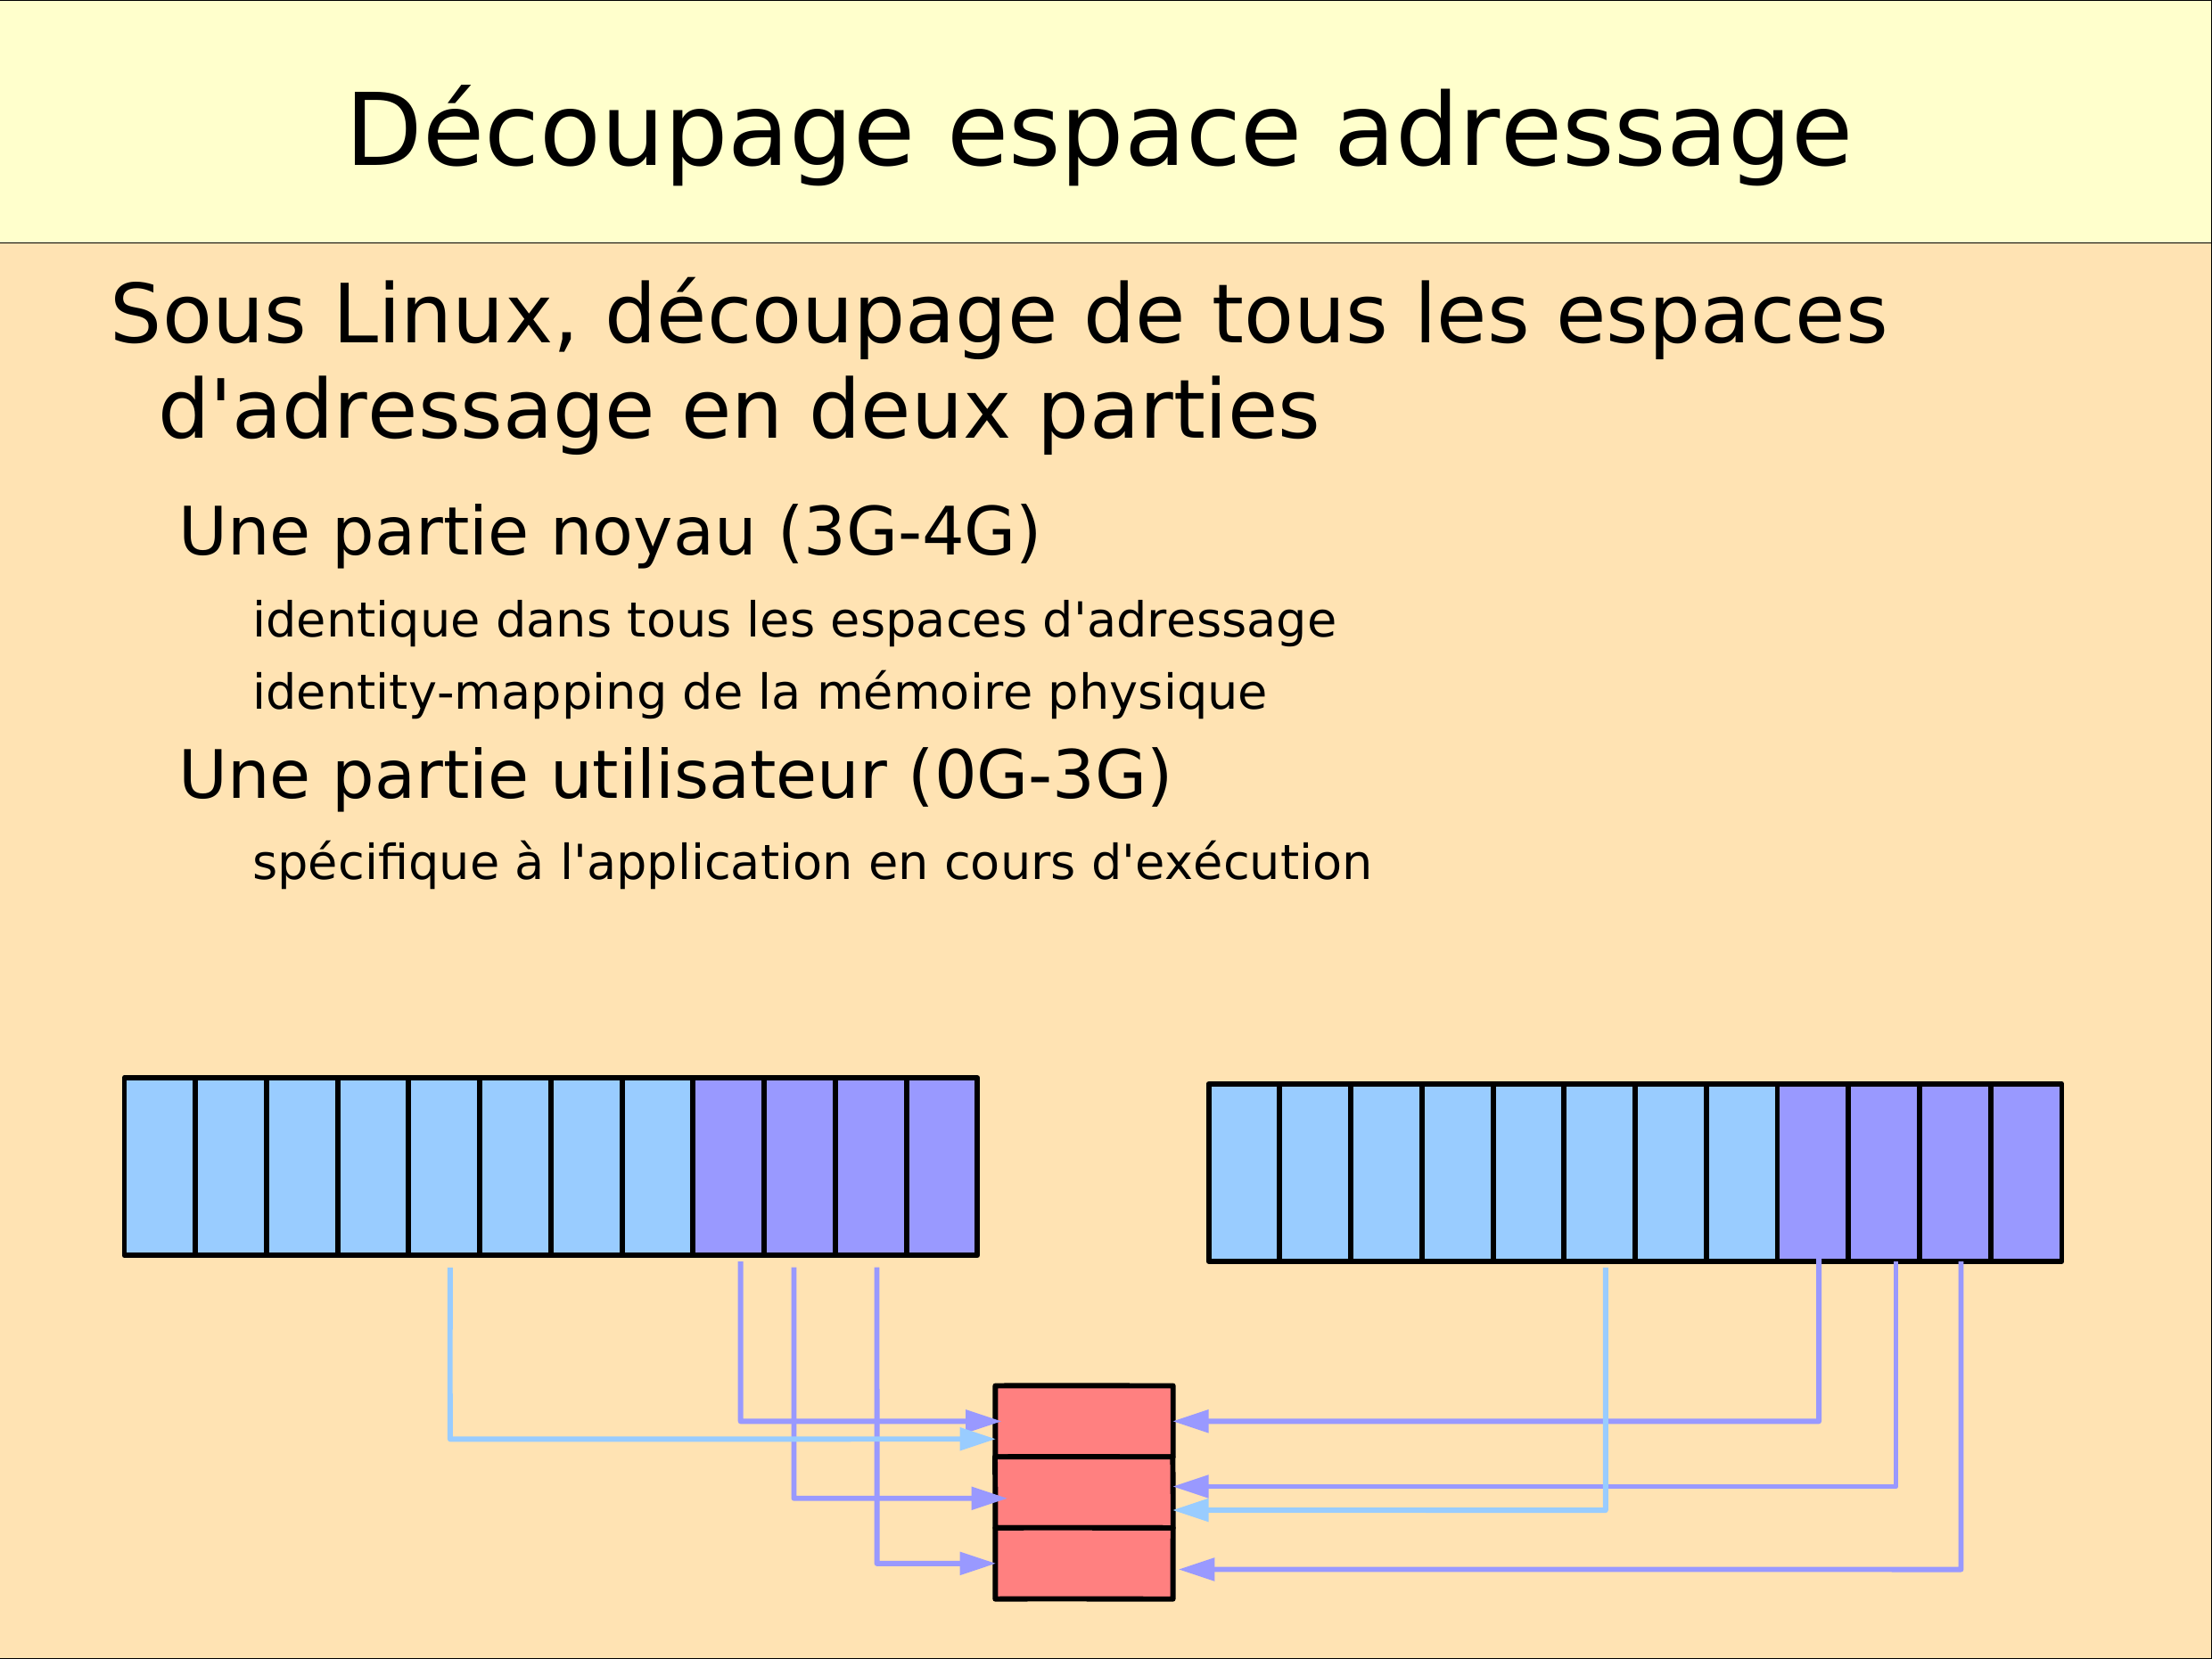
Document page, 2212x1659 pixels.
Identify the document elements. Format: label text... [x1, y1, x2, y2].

list Sous Linux, découpage de tous les espaces d'adressage en deux parties Une partie noyau (3G-4G) identique dans tous les espaces d'adressage identity-mapping de la mémoire physique Une partie utilisateur (0G-3G) spécifique à l'application en cours d'exécution [95, 266, 2085, 1037]
text_box [1208, 1083, 2062, 1261]
title Découpage espace adressage [153, 51, 2048, 211]
text_box [124, 1078, 978, 1256]
text_box [994, 1385, 1173, 1599]
